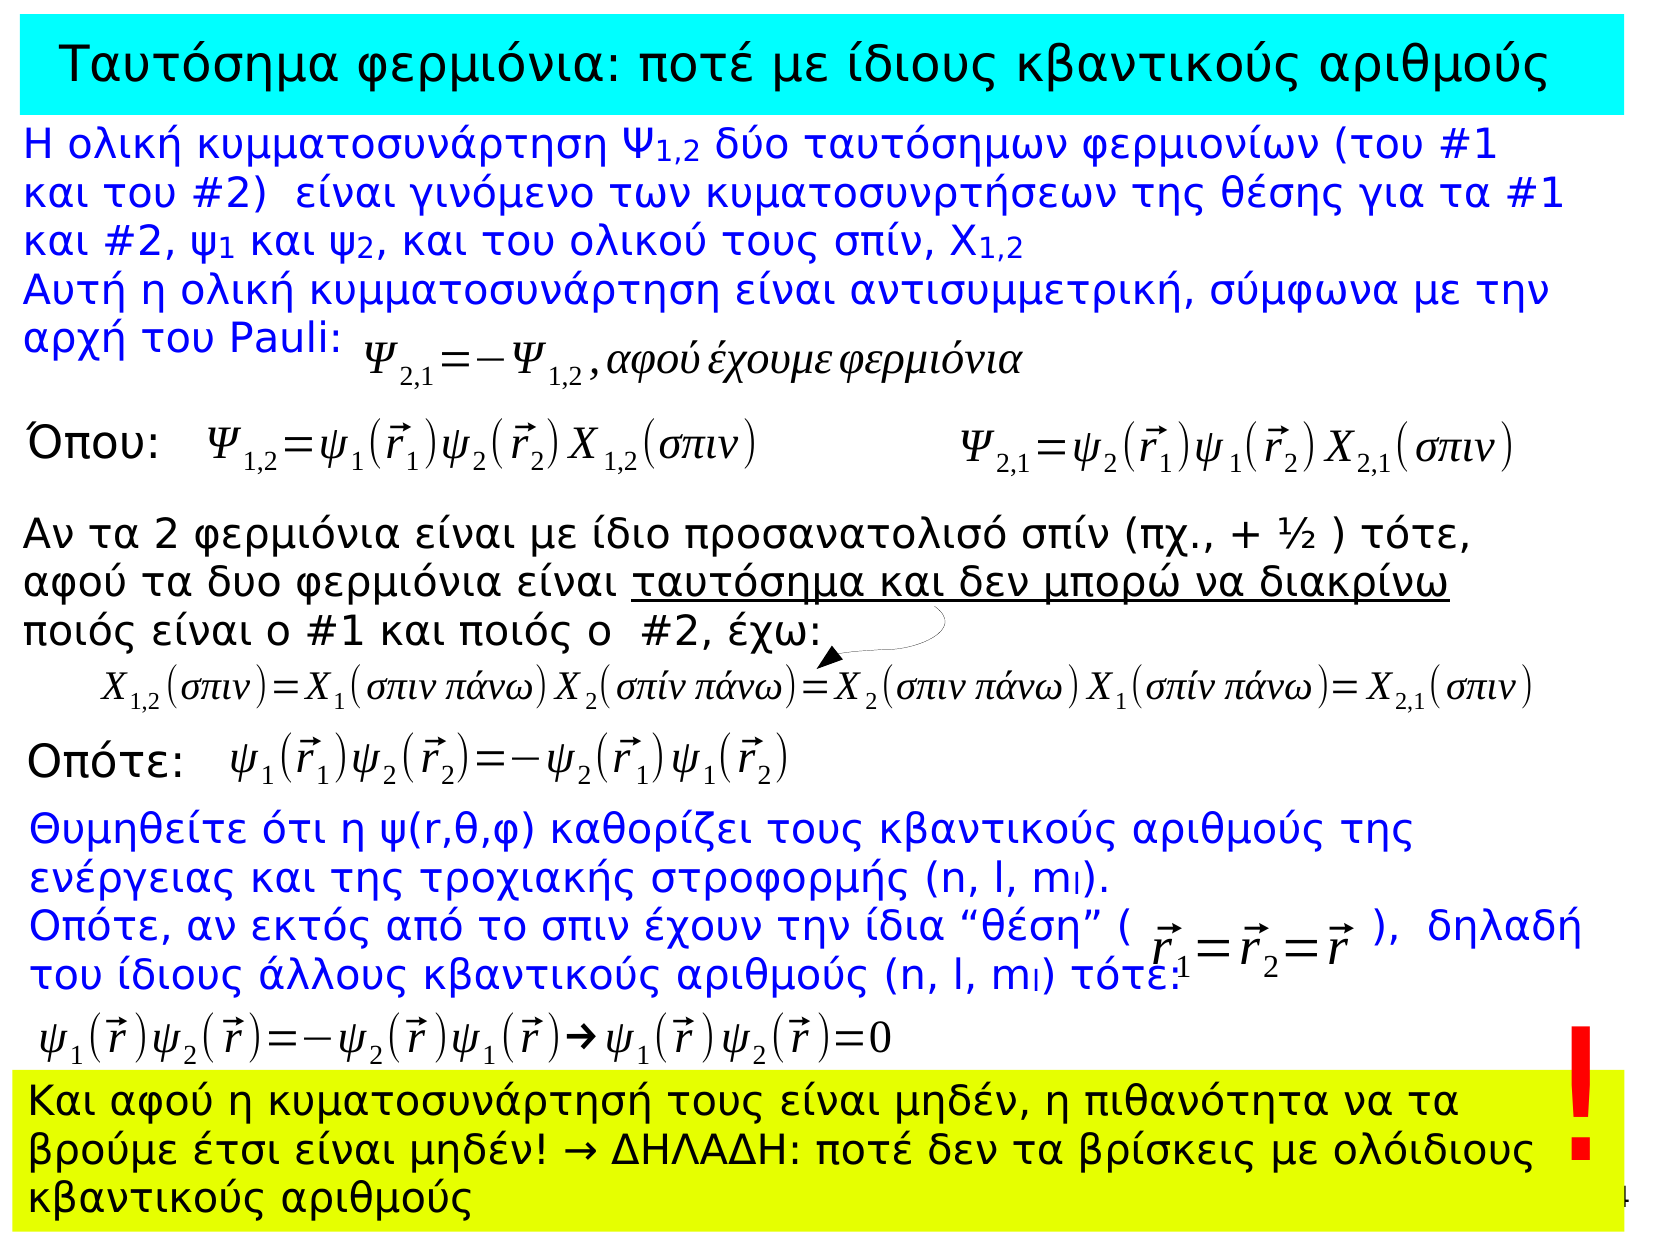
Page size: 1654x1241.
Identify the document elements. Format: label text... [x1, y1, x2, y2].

chart [26, 1009, 906, 1069]
text_box Θυμηθείτε ότι η ψ(r,θ,φ) καθορίζει τους κβαντικούς αριθμούς της ενέργειας και της τροχιακής στροφορμής (n, l, ml). Οπότε, αν εκτός από το σπιν έχουν την ίδια “θέση” ( ), δηλαδή του ίδιους άλλους κβαντικούς αριθμούς (n, l, ml) τότε: [13, 797, 1613, 1069]
text_box Η ολική κυμματοσυνάρτηση Ψ1,2 δύο ταυτόσημων φερμιονίων (του #1 και του #2) είναι γινόμενο των κυματοσυνρτήσεων της θέσης για τα #1 και #2, ψ1 και ψ2, και του ολικού τους σπίν, Χ1,2 Αυτή η ολική κυμματοσυνάρτηση είναι αντισυμμετρική, σύμφωνα με την αρχή του Pauli: [7, 112, 1589, 392]
chart [1138, 917, 1369, 986]
text_box Αν τα 2 φερμιόνια είναι με ίδιο προσανατολισό σπίν (πχ., + ½ ) τότε, αφού τα δυο φερμιόνια είναι ταυτόσημα και δεν μπορώ να διακρίνω ποιός είναι ο #1 και ποιός ο #2, έχω: [7, 501, 1501, 664]
text_box ! [1530, 983, 1619, 1212]
chart [193, 415, 771, 476]
chart [946, 417, 1525, 478]
text_box Όπου: [11, 408, 177, 477]
text_box Και αφού η κυματοσυνάρτησή τους είναι μηδέν, η πιθανότητα να τα βρούμε έτσι είναι μηδέν! → ΔΗΛΑΔΗ: ποτέ δεν τα βρίσκεις με ολόιδιους κβαντικούς αριθμούς [12, 1069, 1625, 1232]
text_box Οπότε: [11, 727, 201, 796]
chart [88, 661, 1543, 714]
chart [217, 729, 801, 790]
title Ταυτόσημα φερμιόνια: ποτέ με ίδιους κβαντικούς αριθμούς [19, 14, 1625, 115]
